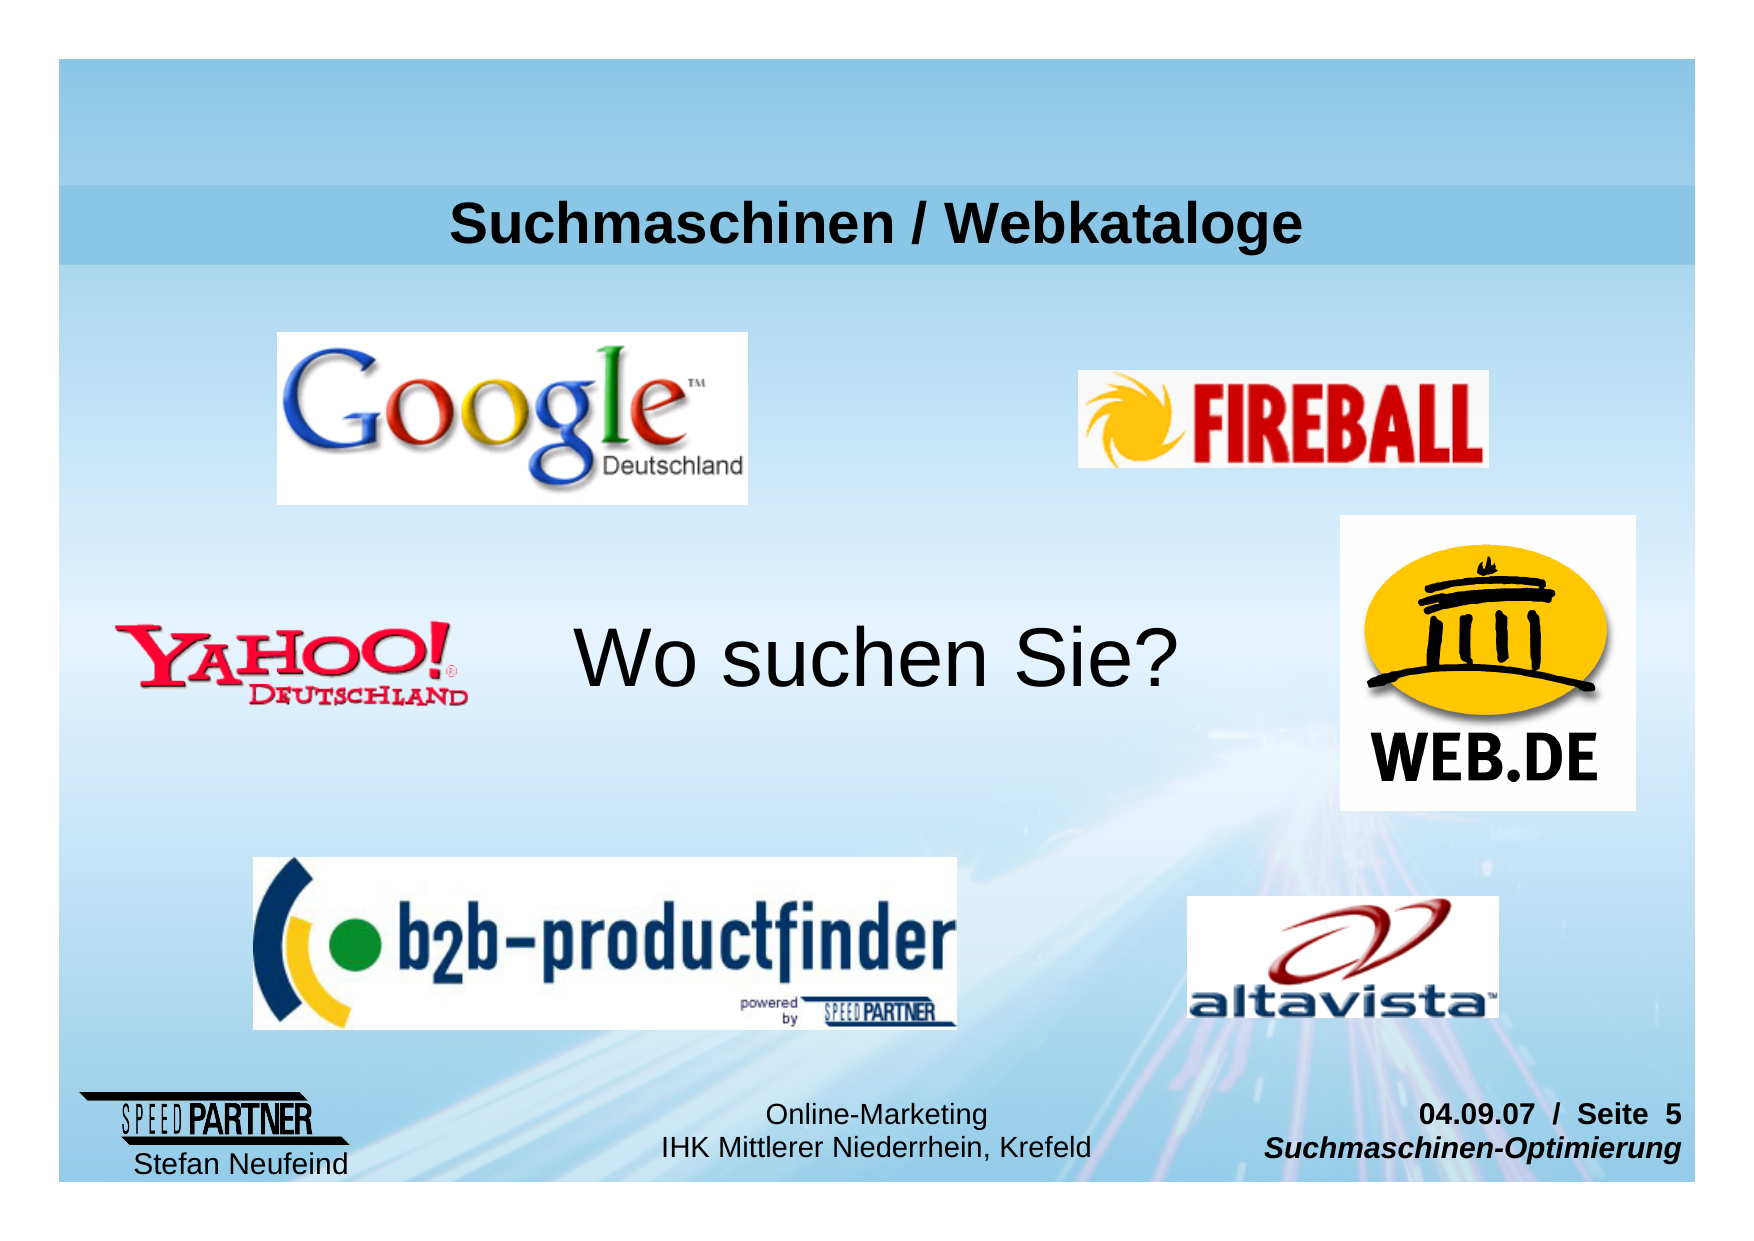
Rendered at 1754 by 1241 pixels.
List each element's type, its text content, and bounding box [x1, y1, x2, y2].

text_box Wo suchen Sie? [320, 603, 1340, 713]
picture [59, 59, 1695, 185]
picture [59, 265, 1695, 1182]
title Suchmaschinen / Webkataloge [59, 190, 1695, 257]
